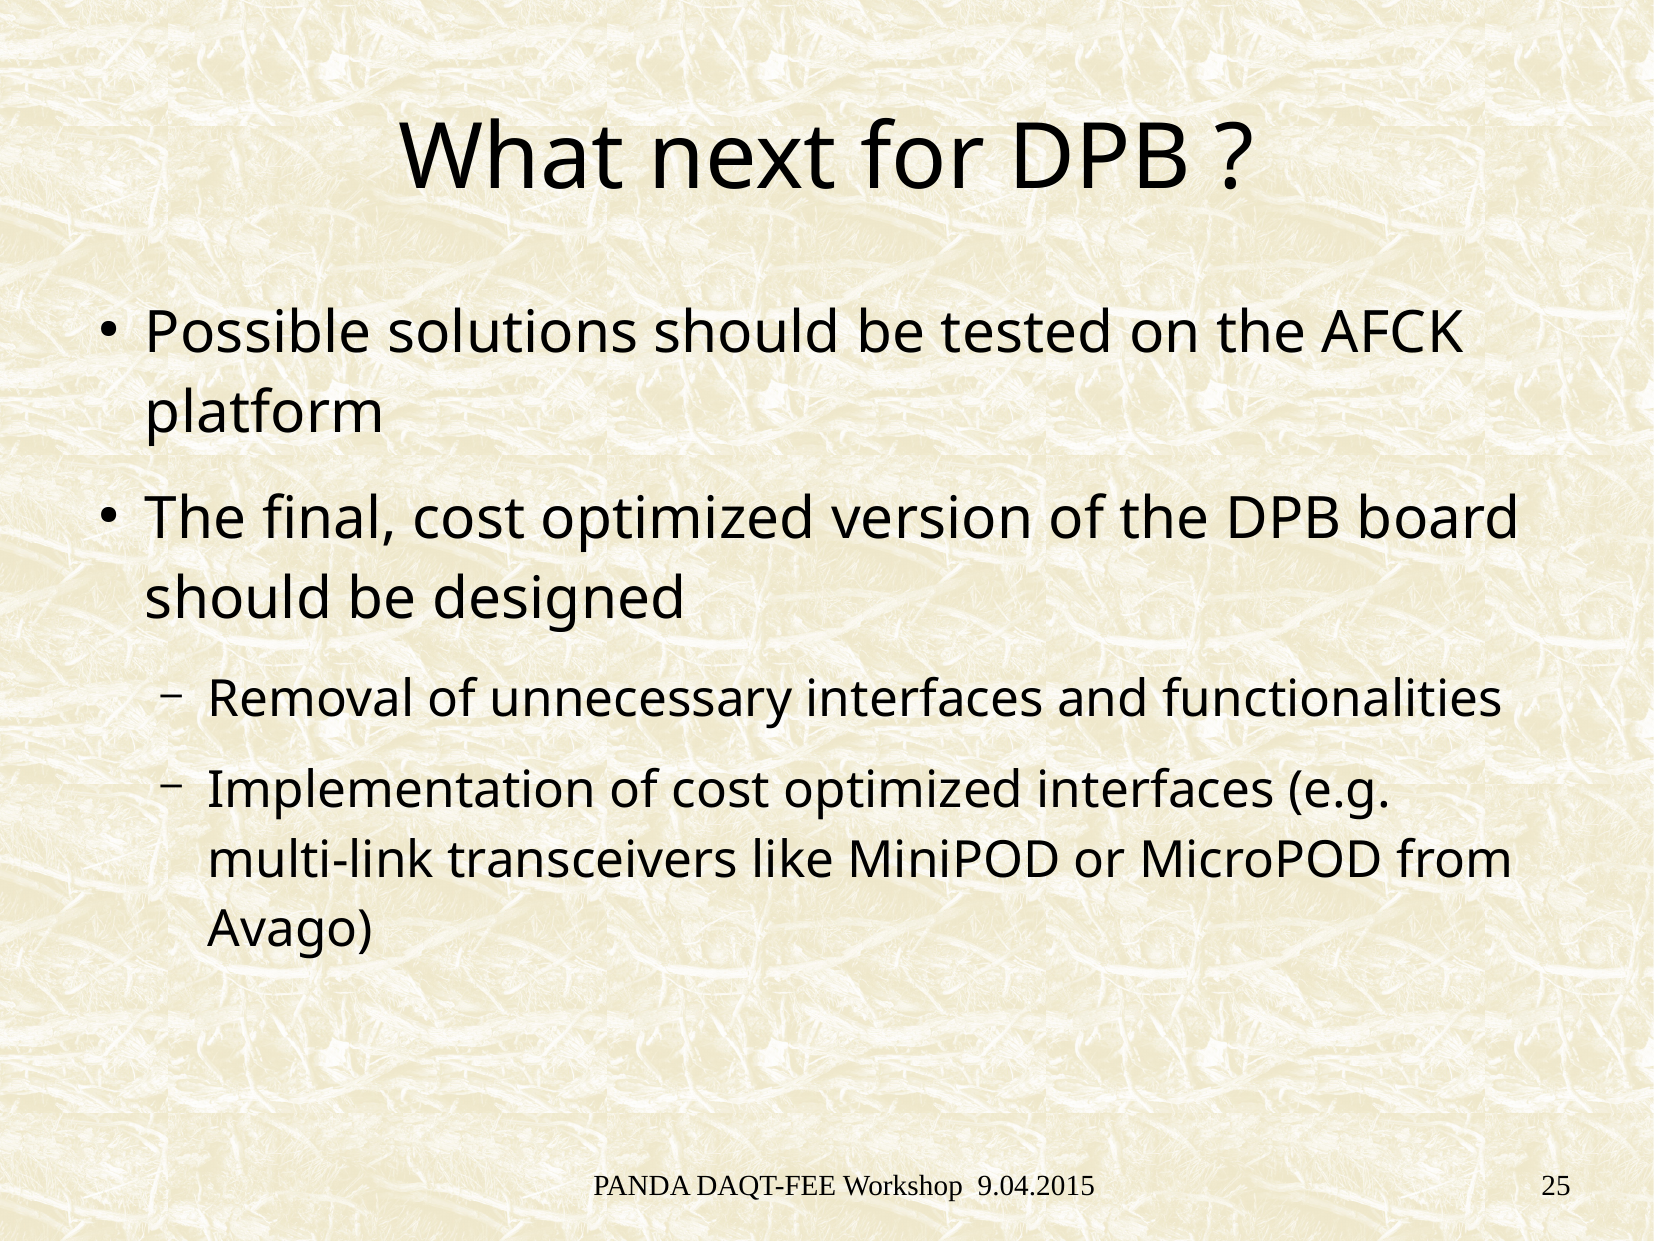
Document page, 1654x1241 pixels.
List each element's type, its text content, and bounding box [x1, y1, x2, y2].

list Possible solutions should be tested on the AFCK platform The final, cost optimized version of the DPB board should be designed Removal of unnecessary interfaces and functionalities Implementation of cost optimized interfaces (e.g. multi-link transceivers like MiniPOD or MicroPOD from Avago) [82, 290, 1538, 1010]
picture [0, 0, 1654, 1241]
title What next for DPB ? [82, 49, 1571, 257]
